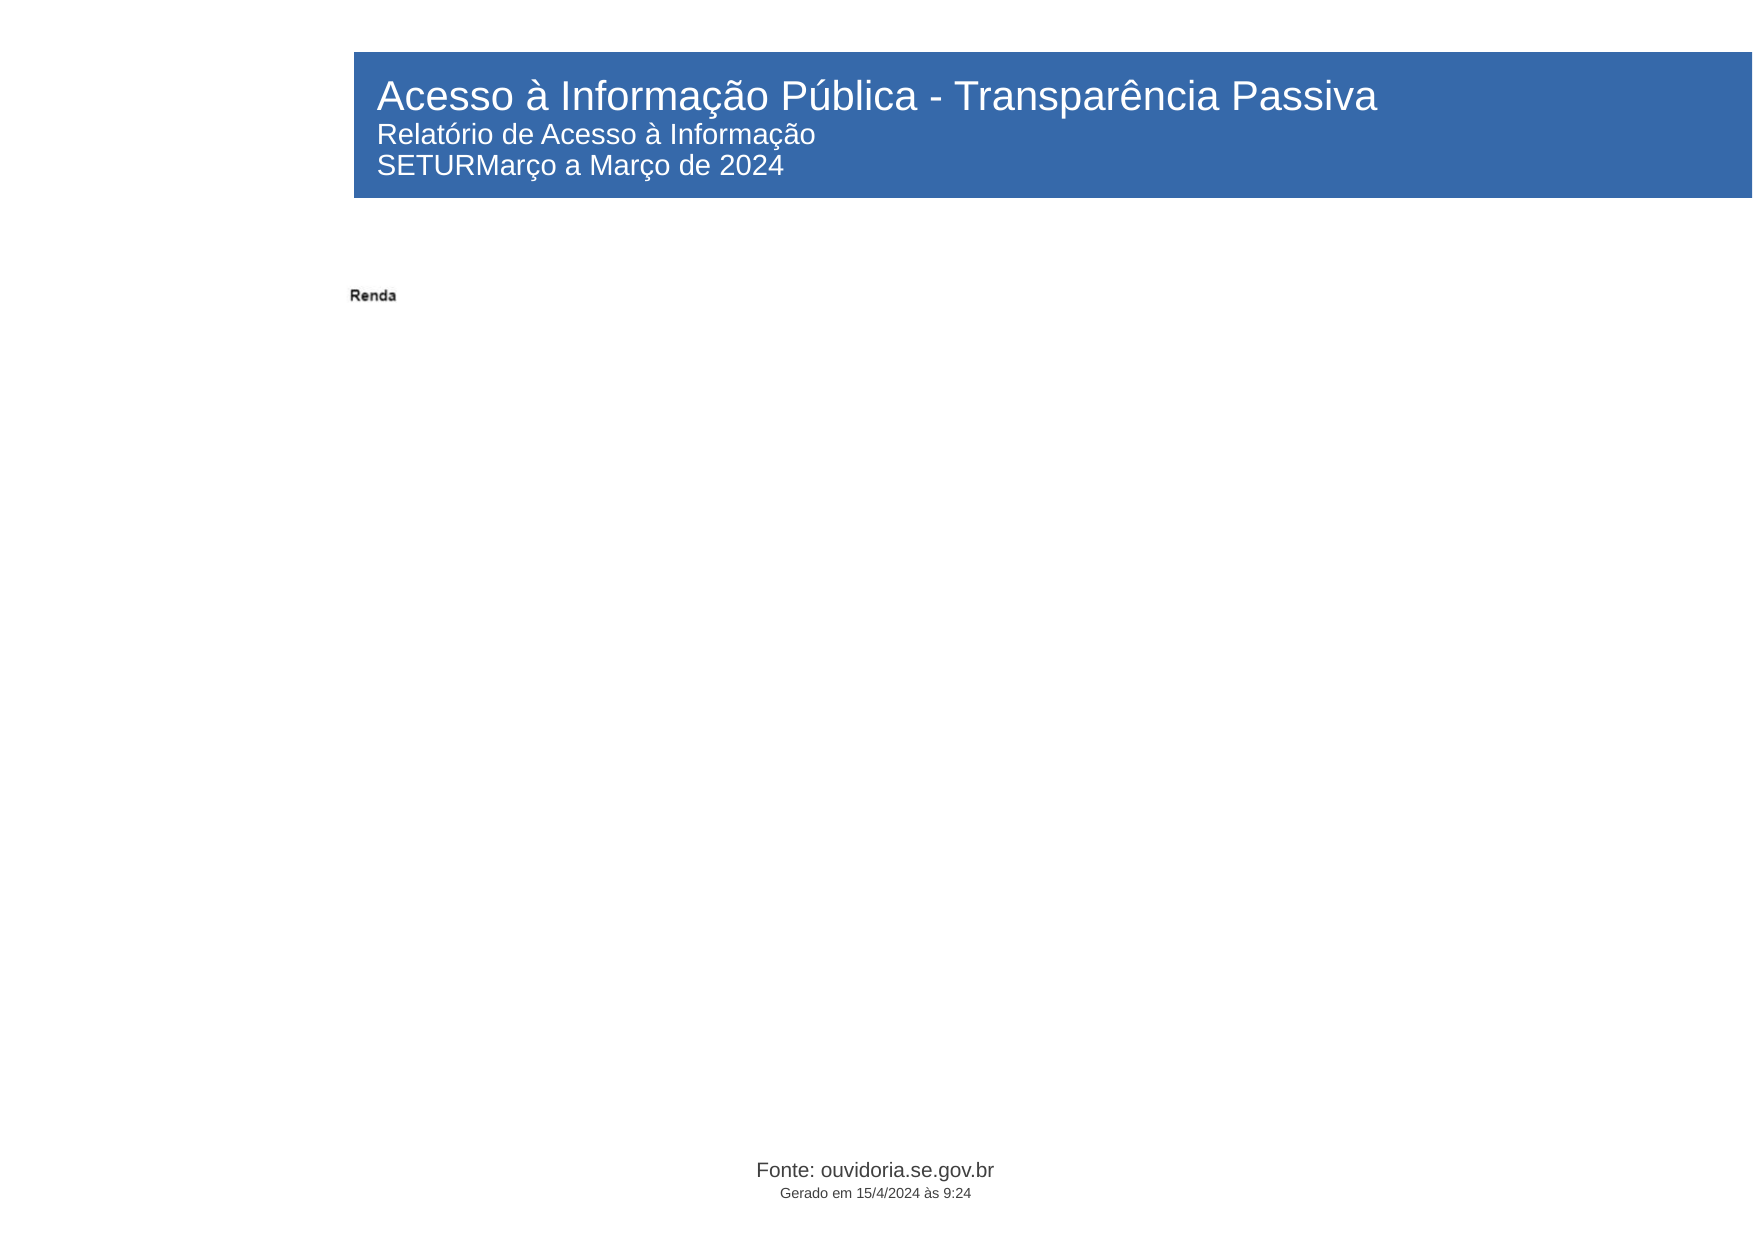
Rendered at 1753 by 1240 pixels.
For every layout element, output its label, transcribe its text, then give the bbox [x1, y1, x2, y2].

text_box [354, 52, 1752, 198]
text_box Gerado em 15/4/2024 às 9:24 [780, 1184, 999, 1208]
text_box Fonte: ouvidoria.se.gov.br [756, 1158, 1023, 1188]
text_box Acesso à Informação Pública - Transparência Passiva Relatório de Acesso à Informação SETURMarço a Março de 2024 [376, 72, 1403, 186]
text_box [155, 211, 1599, 1028]
